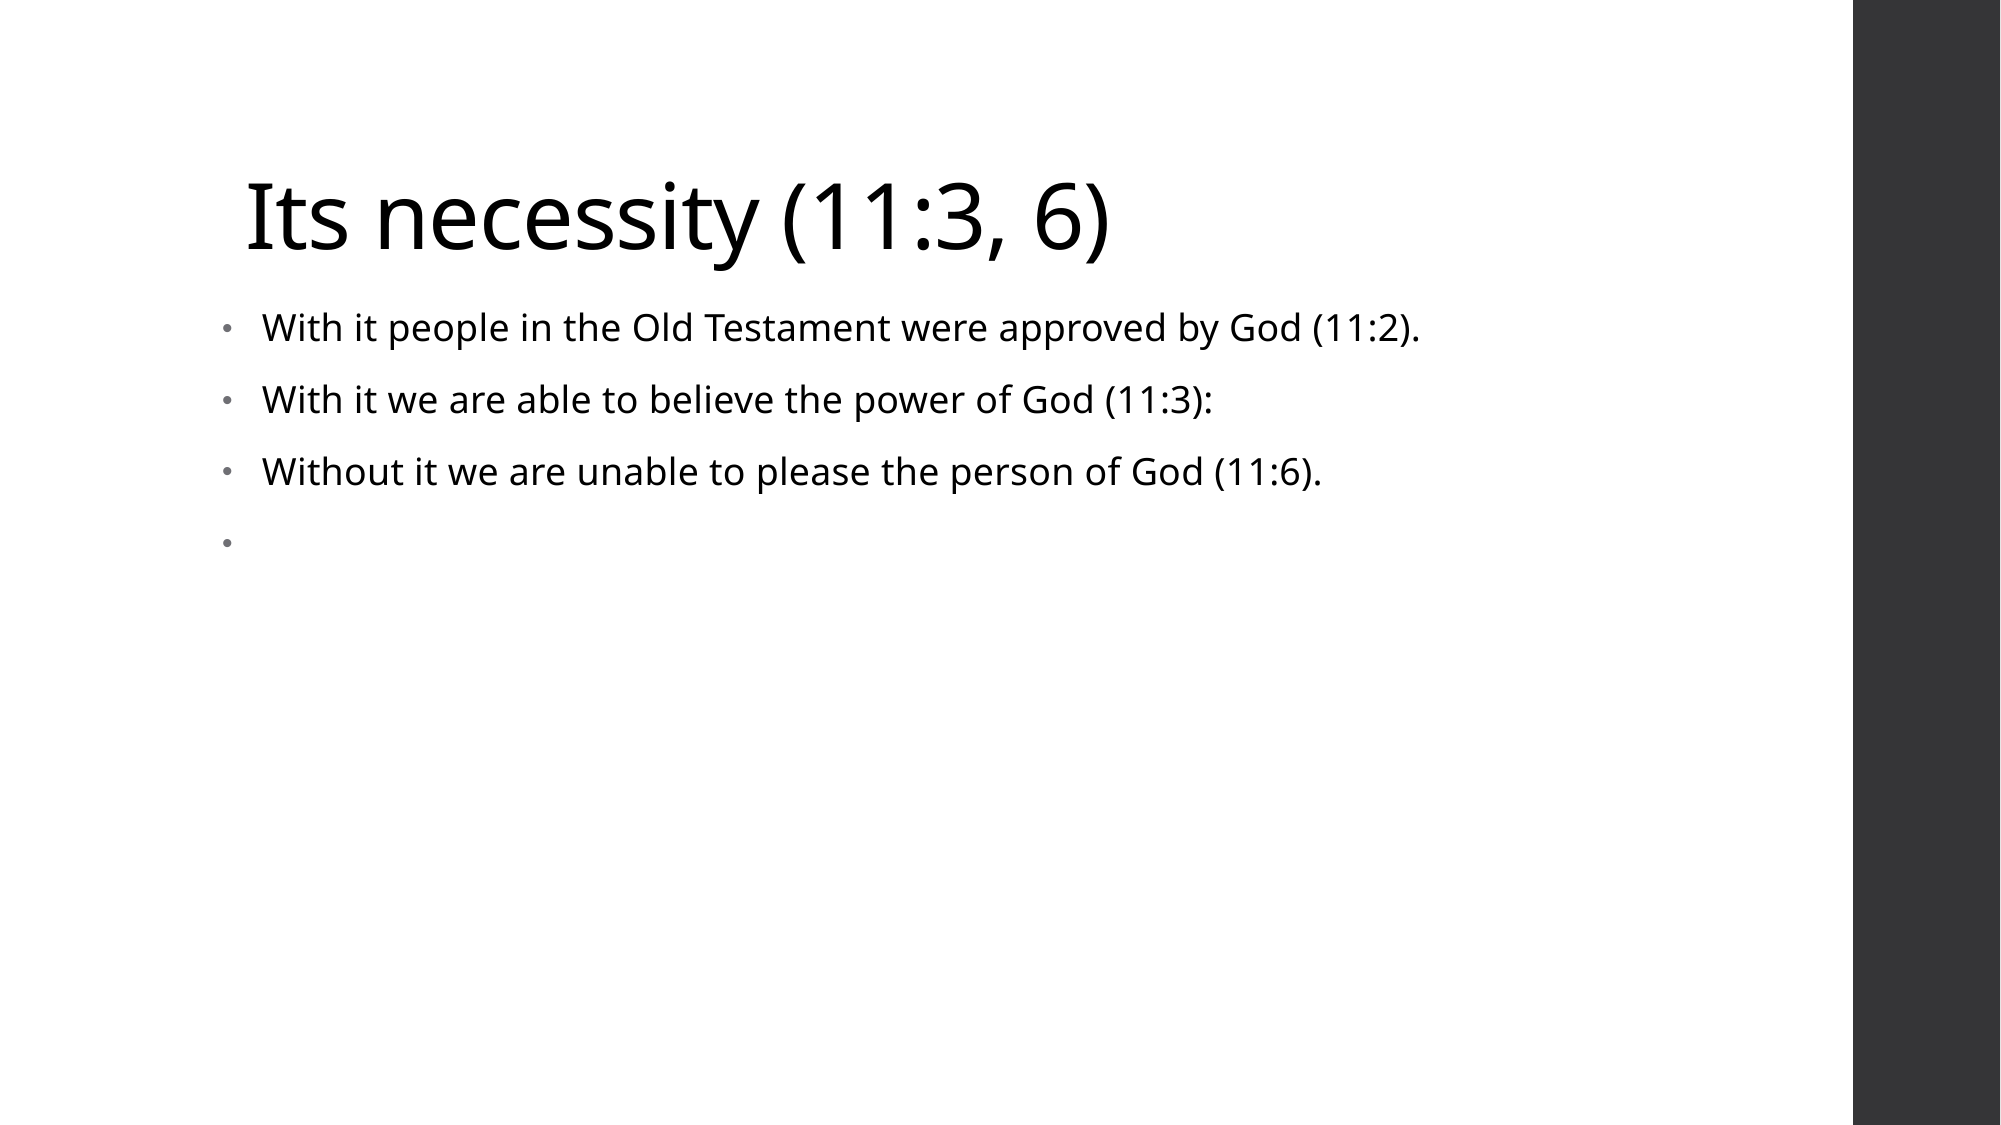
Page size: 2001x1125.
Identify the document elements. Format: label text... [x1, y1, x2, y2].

list With it people in the Old Testament were approved by God (11:2). With it we are able to believe the power of God (11:3): Without it we are unable to please the person of God (11:6). [206, 299, 1617, 1014]
title Its necessity (11:3, 6) [206, 60, 1797, 278]
